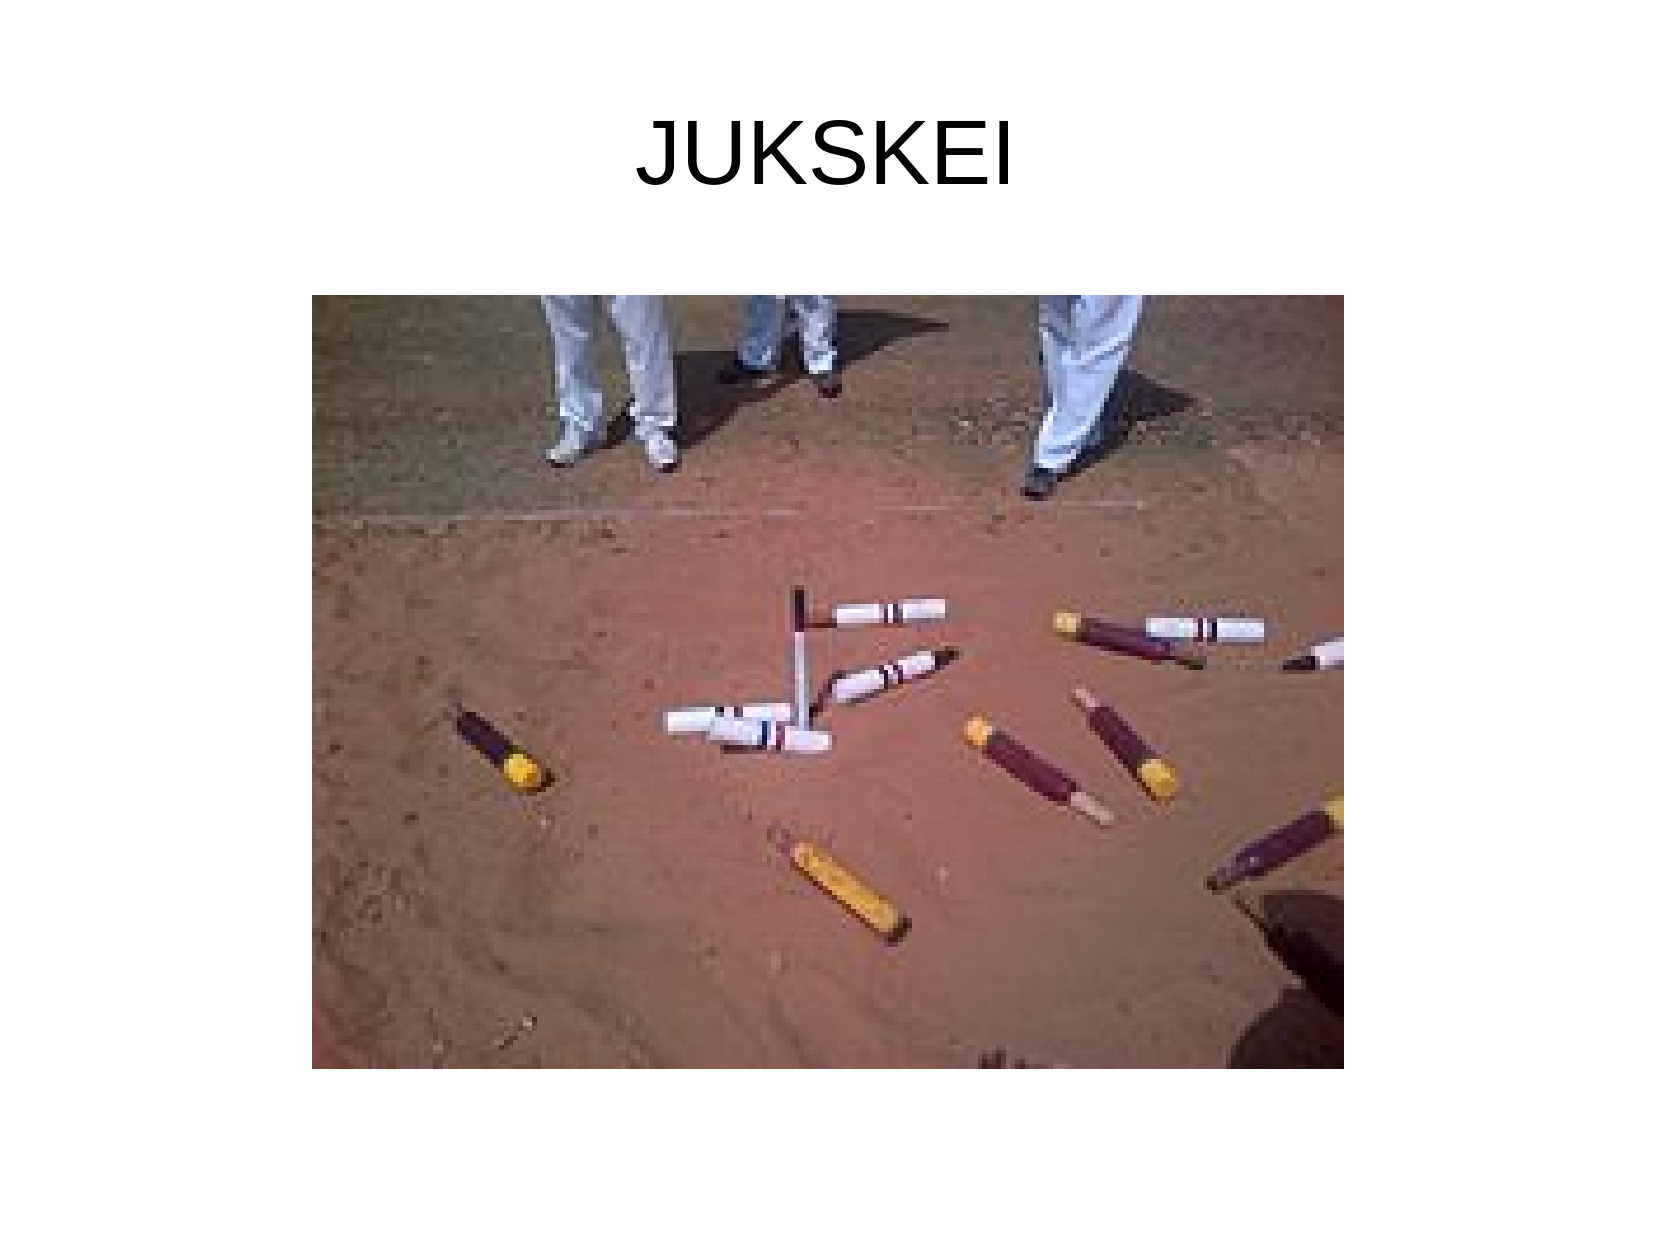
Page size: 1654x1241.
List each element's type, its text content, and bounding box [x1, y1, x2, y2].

title JUKSKEI [82, 56, 1571, 250]
picture [312, 295, 1344, 1069]
